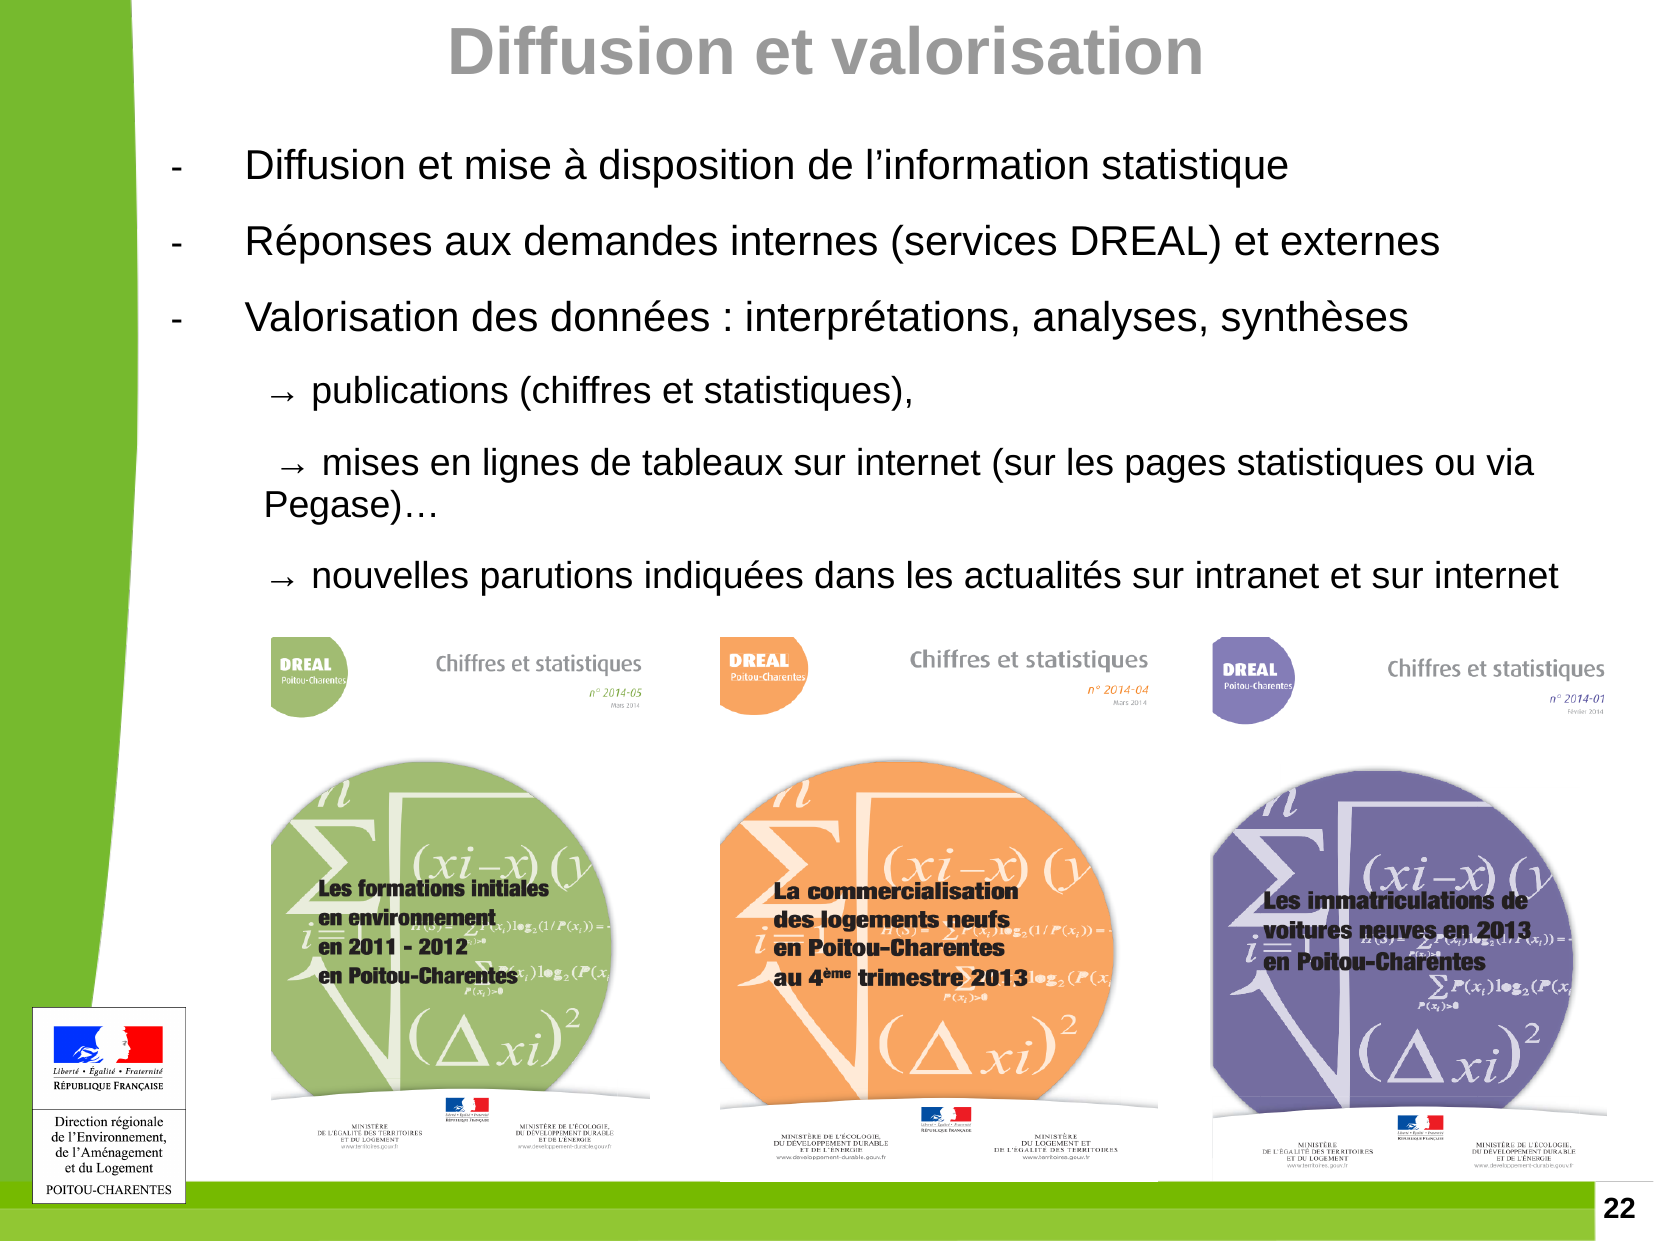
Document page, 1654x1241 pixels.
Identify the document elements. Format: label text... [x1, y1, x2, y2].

title Diffusion et valorisation [82, 0, 1571, 103]
list - Diffusion et mise à disposition de l’information statistique - Réponses aux demandes internes (services DREAL) et externes - Valorisation des données : interprétations, analyses, synthèses → publications (chiffres et statistiques), → mises en lignes de tableaux sur internet (sur les pages statistiques ou via Pegase)… → nouvelles parutions indiquées dans les actualités sur intranet et sur internet [170, 141, 1595, 1063]
picture [0, 0, 1654, 1241]
